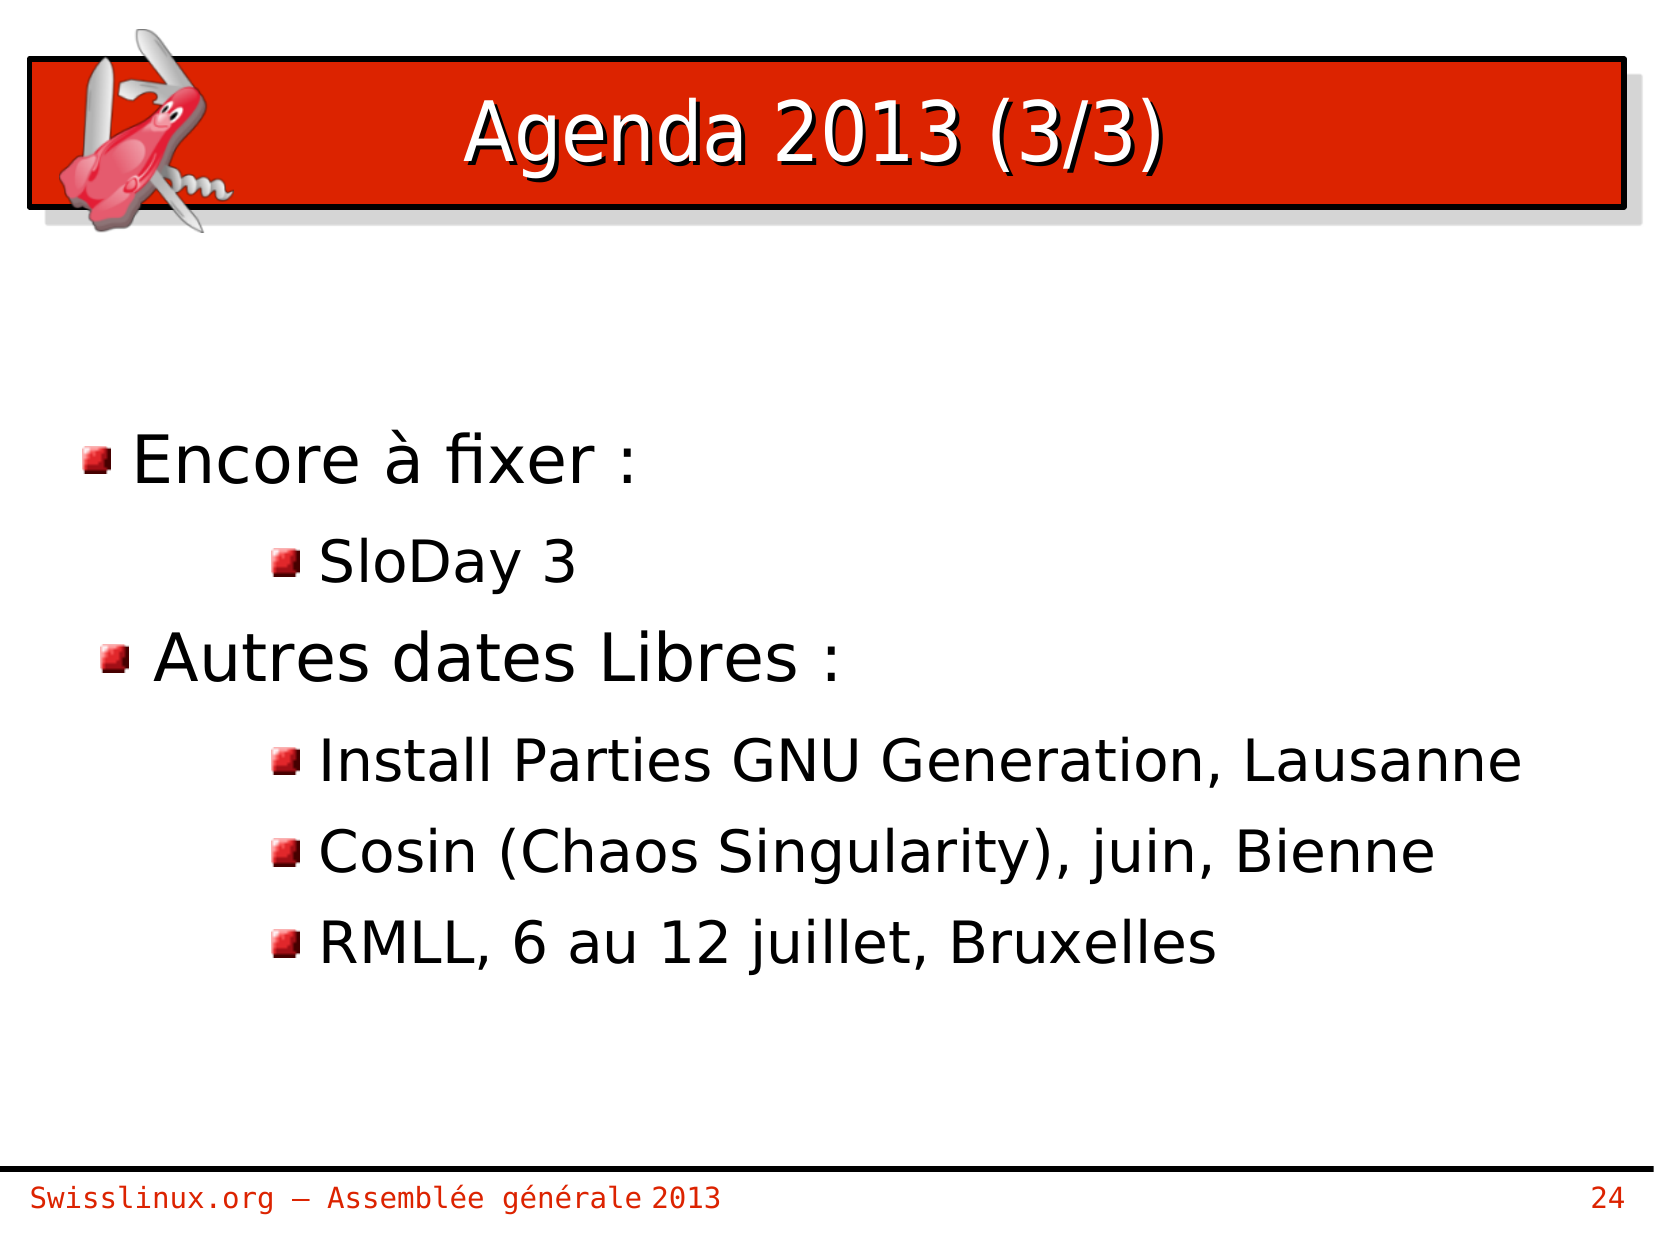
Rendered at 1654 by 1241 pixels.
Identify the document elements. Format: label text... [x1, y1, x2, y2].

list Encore à fixer : SloDay 3 Autres dates Libres : Install Parties GNU Generation, Lausanne Cosin (Chaos Singularity), juin, Bienne RMLL, 6 au 12 juillet, Bruxelles [82, 290, 1571, 1109]
picture [59, 182, 234, 233]
picture [59, 29, 234, 84]
title Agenda 2013 (3/3) [35, 84, 1595, 182]
